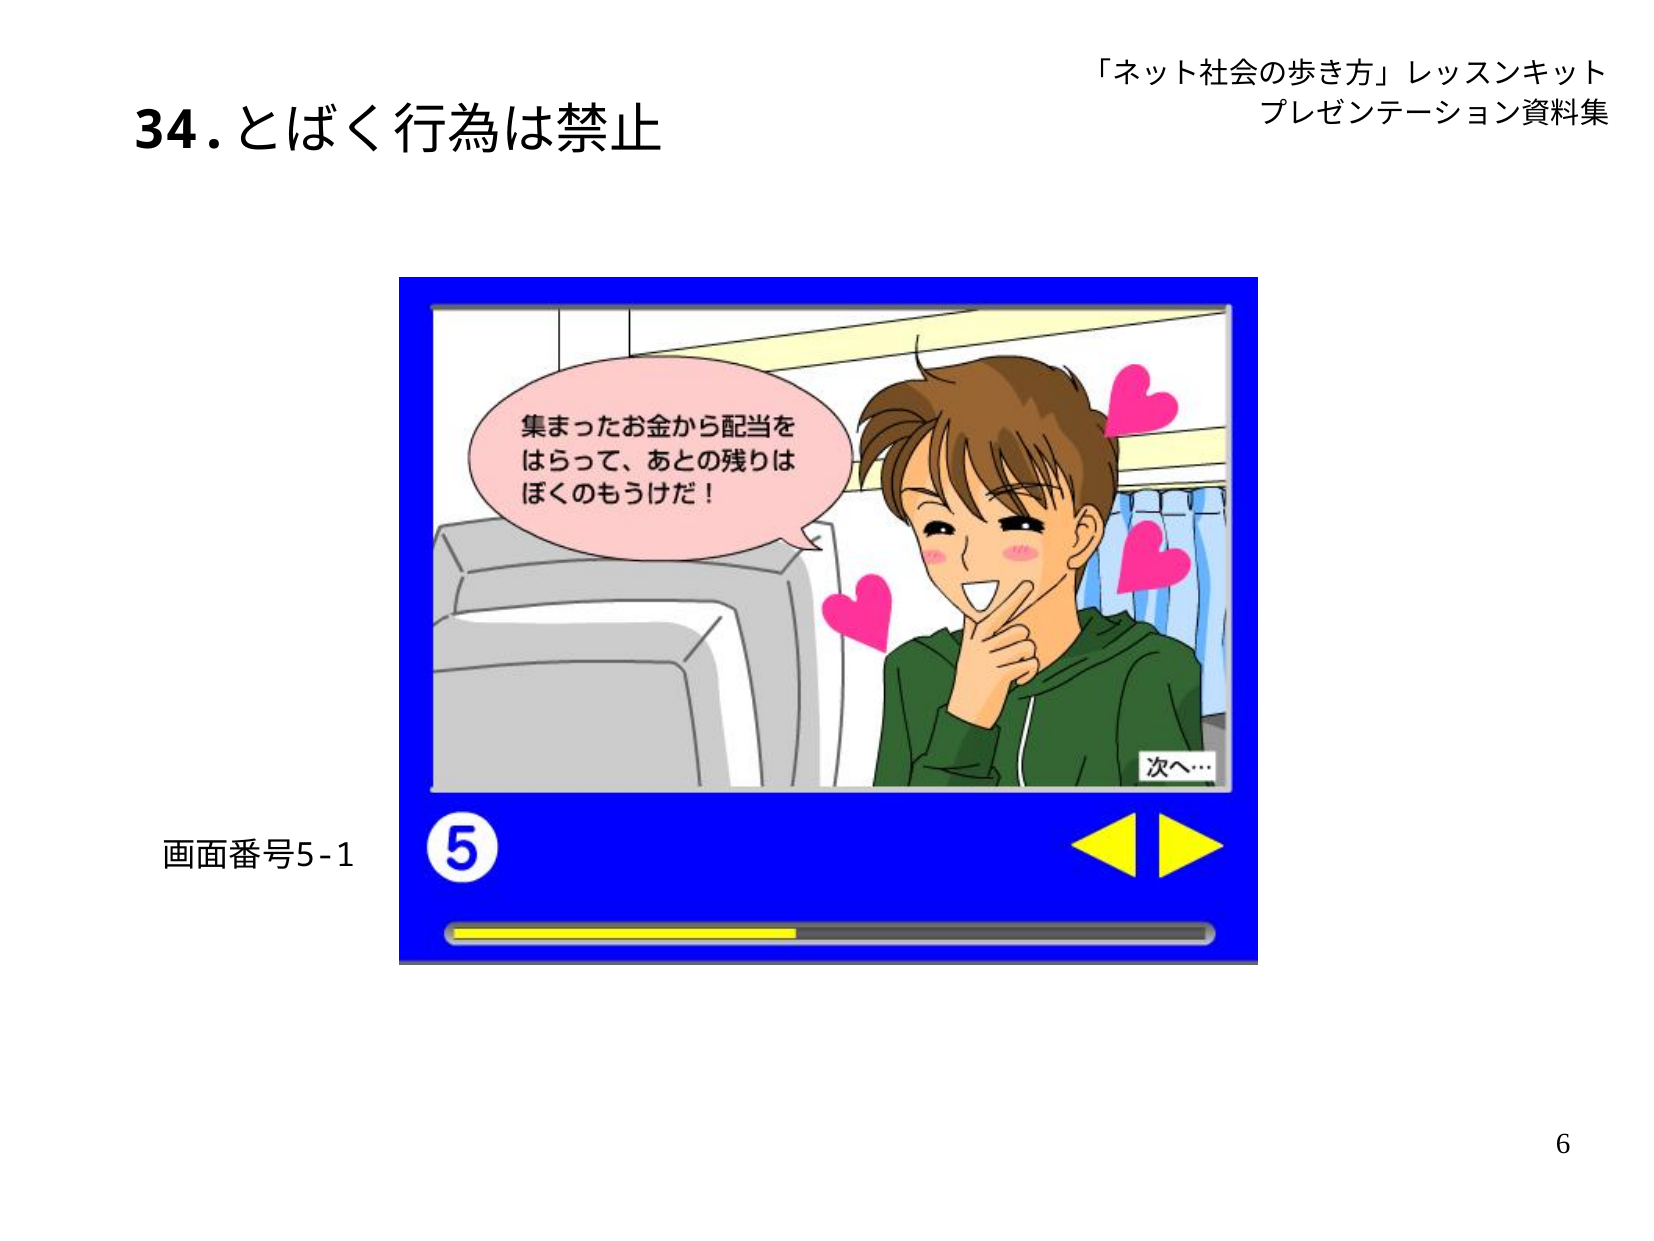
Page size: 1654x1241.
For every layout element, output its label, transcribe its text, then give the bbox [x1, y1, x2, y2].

picture [399, 277, 1258, 965]
text_box 画面番号5-1 [147, 826, 384, 882]
text_box 34.とばく行為は禁止 [118, 88, 1241, 169]
text_box 「ネット社会の歩き方」レッスンキット プレゼンテーション資料集 [1062, 44, 1625, 139]
